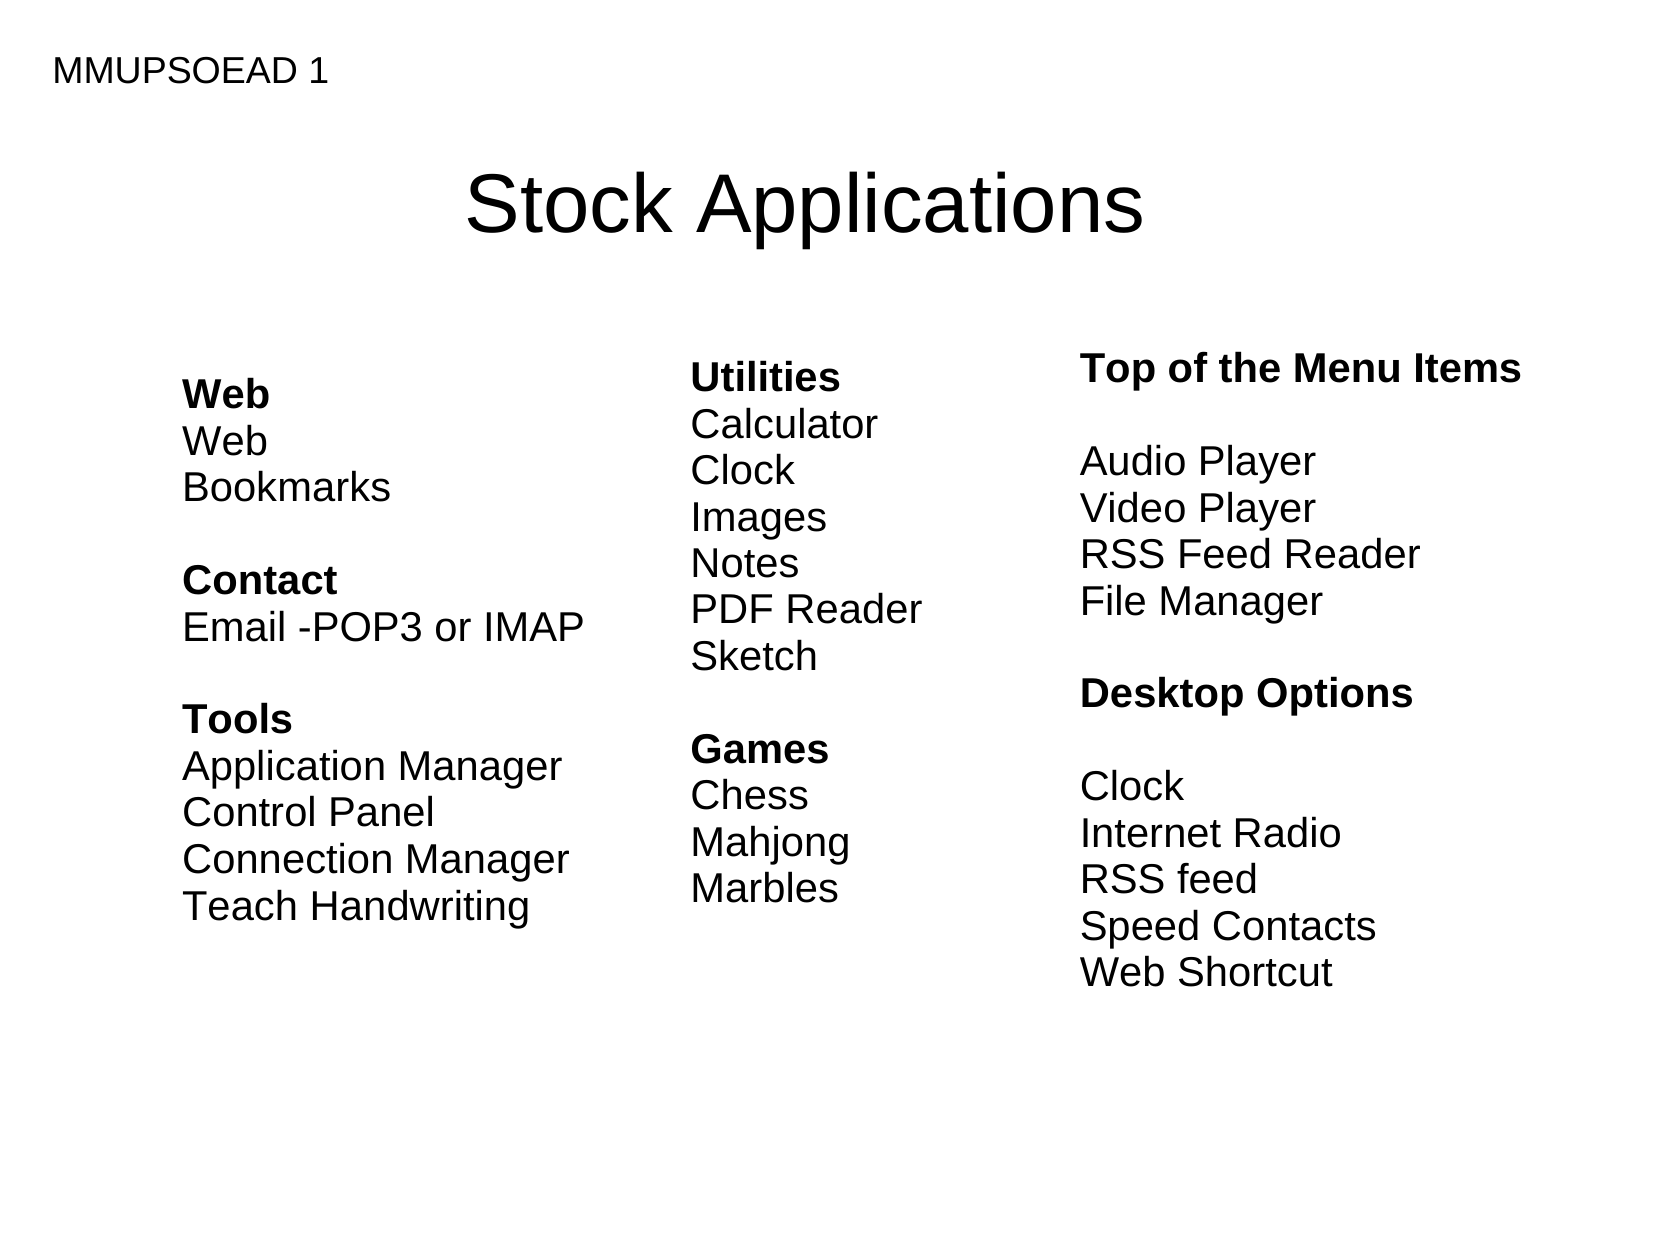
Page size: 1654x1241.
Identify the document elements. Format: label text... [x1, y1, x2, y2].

text_box MMUPSOEAD 1 [37, 42, 345, 104]
text_box Top of the Menu Items Audio Player Video Player RSS Feed Reader File Manager Desktop Options Clock Internet Radio RSS feed Speed Contacts Web Shortcut [1065, 337, 1538, 1087]
text_box Stock Applications [450, 150, 1161, 269]
text_box Web Web Bookmarks Contact Email -POP3 or IMAP Tools Application Manager Control Panel Connection Manager Teach Handwriting [167, 363, 601, 1148]
text_box Utilities Calculator Clock Images Notes PDF Reader Sketch Games Chess Mahjong Marbles [675, 346, 938, 990]
